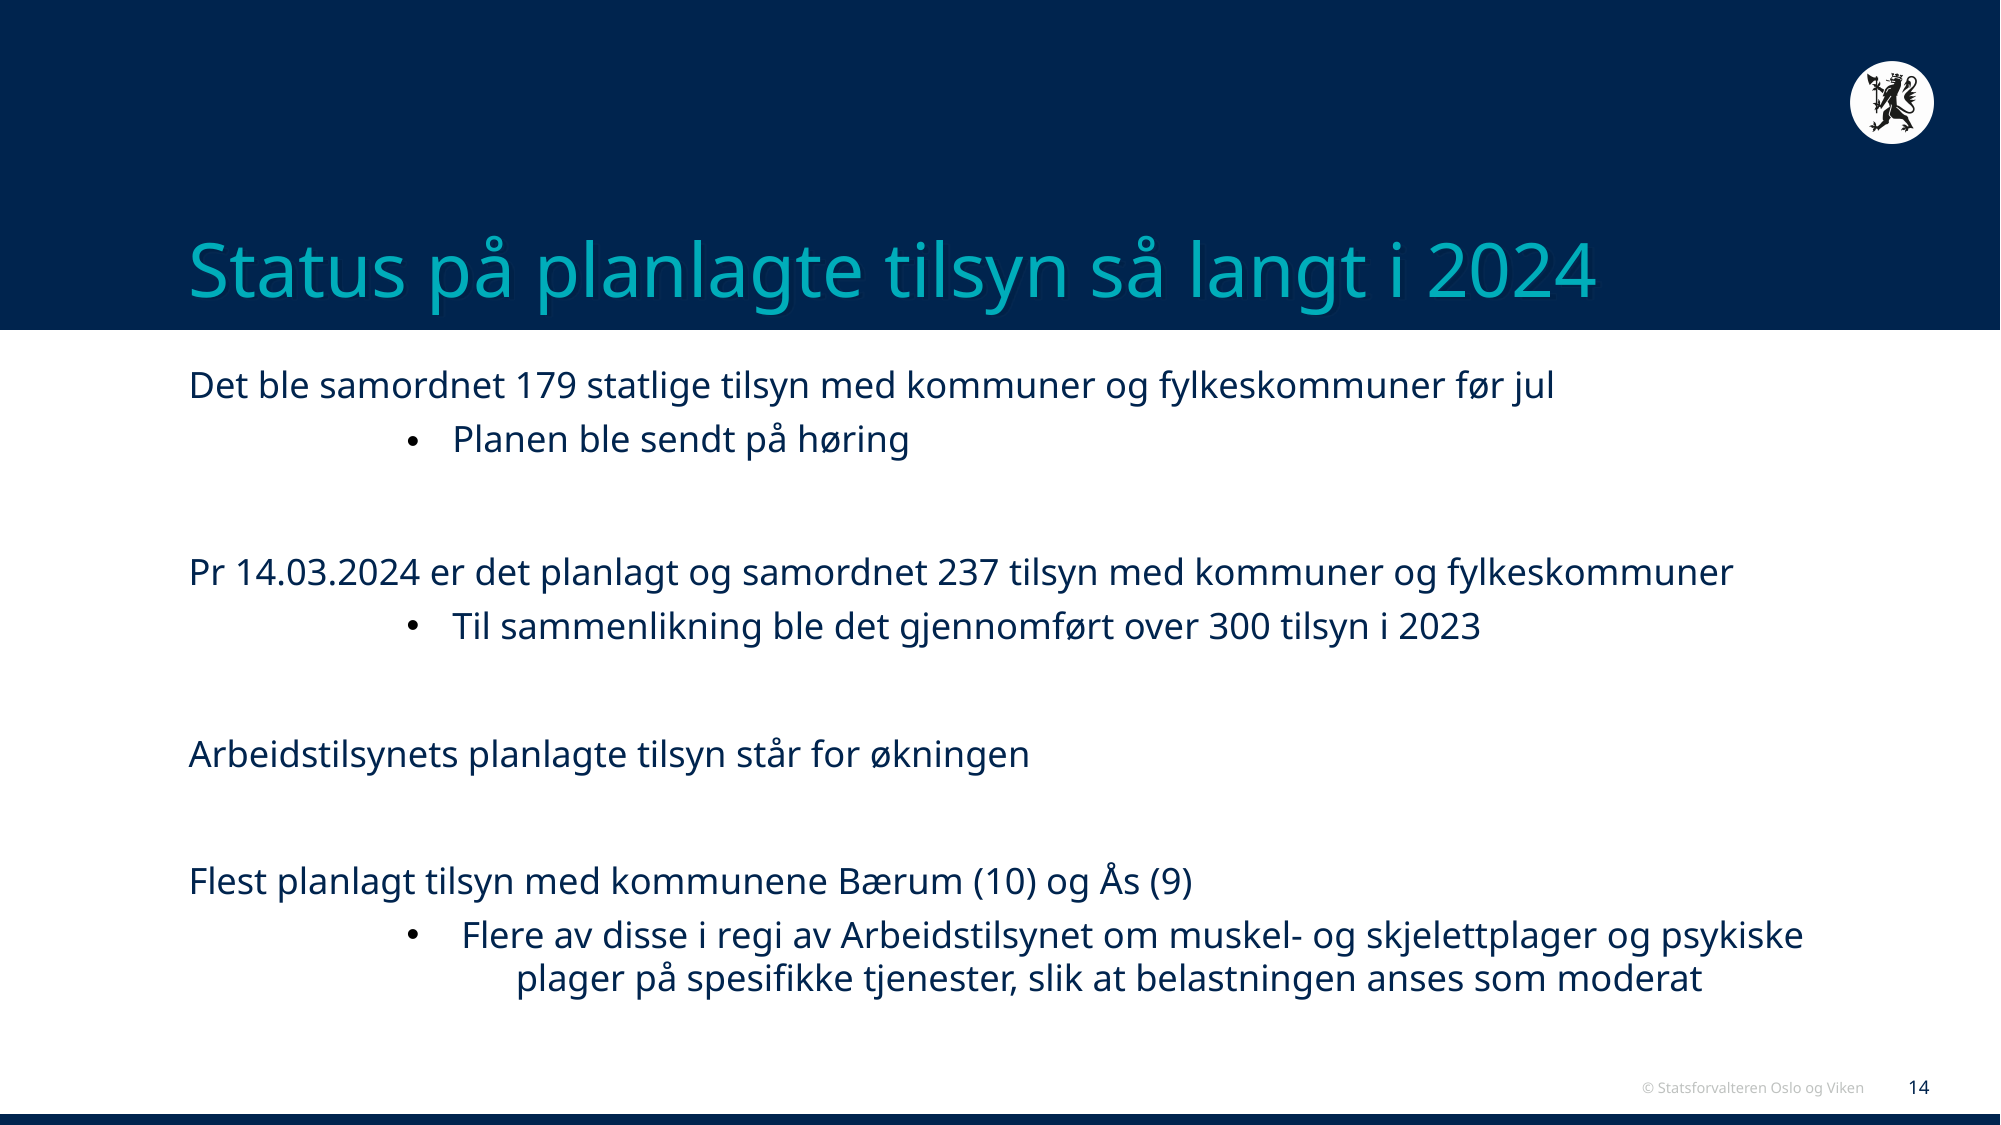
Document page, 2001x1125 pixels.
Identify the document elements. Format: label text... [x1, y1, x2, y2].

title Status på planlagte tilsyn så langt i 2024 [173, 143, 1827, 320]
list Det ble samordnet 179 statlige tilsyn med kommuner og fylkeskommuner før jul Planen ble sendt på høring Pr 14.03.2024 er det planlagt og samordnet 237 tilsyn med kommuner og fylkeskommuner Til sammenlikning ble det gjennomført over 300 tilsyn i 2023 Arbeidstilsynets planlagte tilsyn står for økningen Flest planlagt tilsyn med kommunene Bærum (10) og Ås (9) Flere av disse i regi av Arbeidstilsynet om muskel- og skjelettplager og psykiske plager på spesifikke tjenester, slik at belastningen anses som moderat [173, 355, 1827, 1036]
